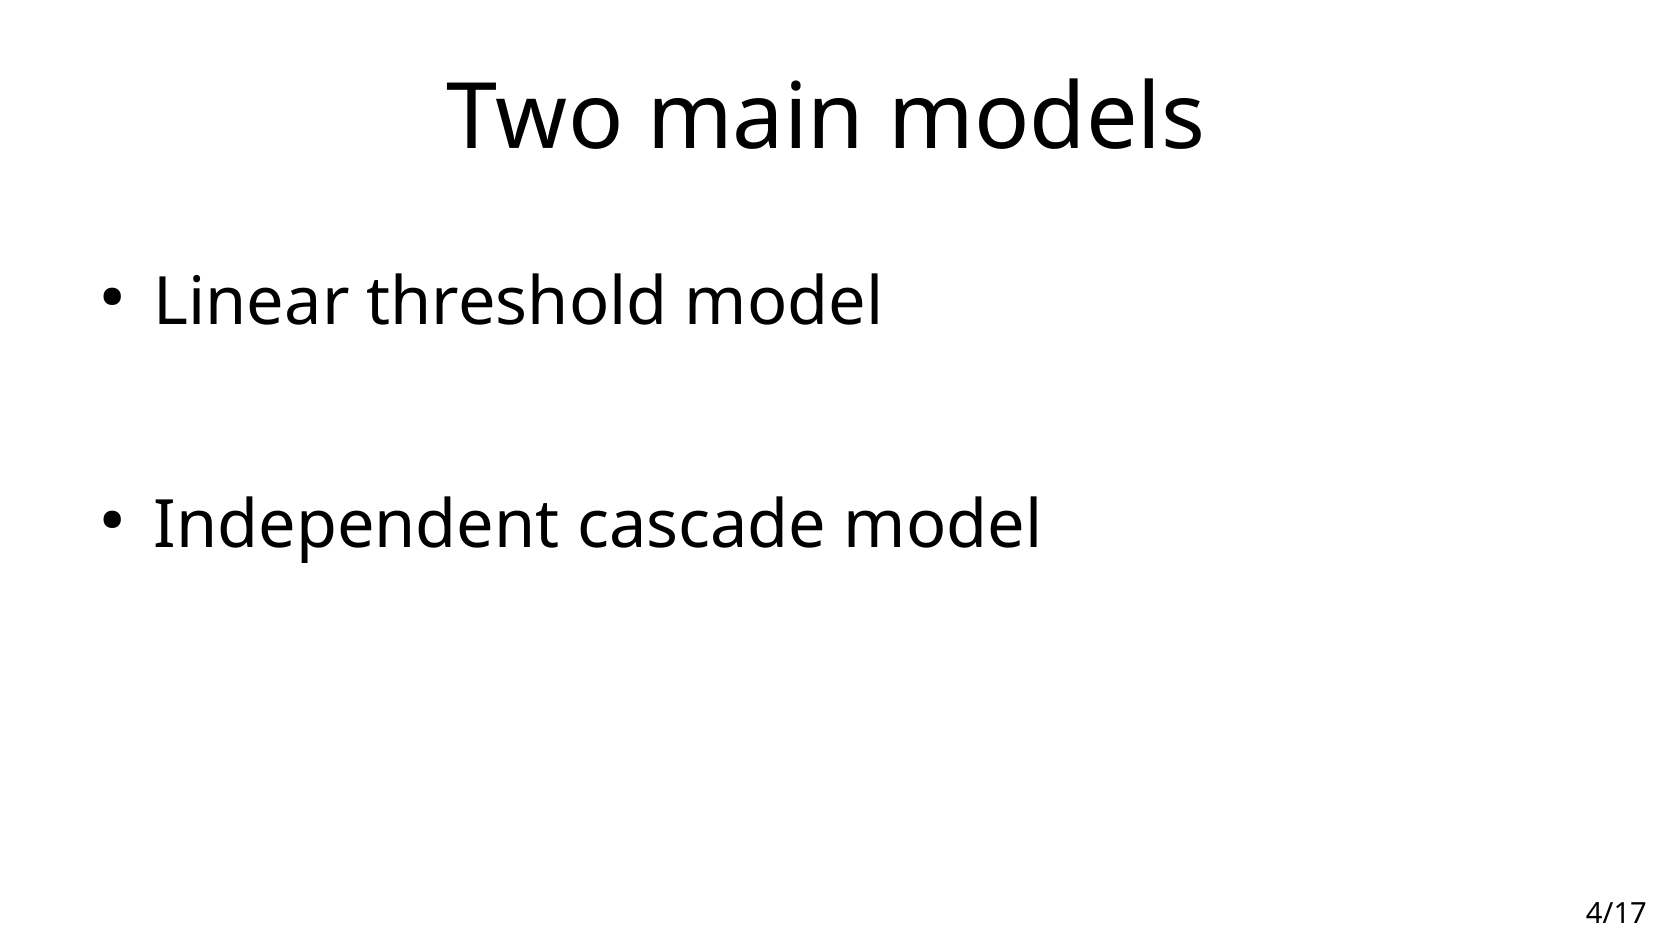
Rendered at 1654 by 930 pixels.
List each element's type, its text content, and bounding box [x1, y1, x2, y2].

title Two main models [82, 1, 1571, 225]
list Linear threshold model Independent cascade model [82, 252, 1571, 793]
